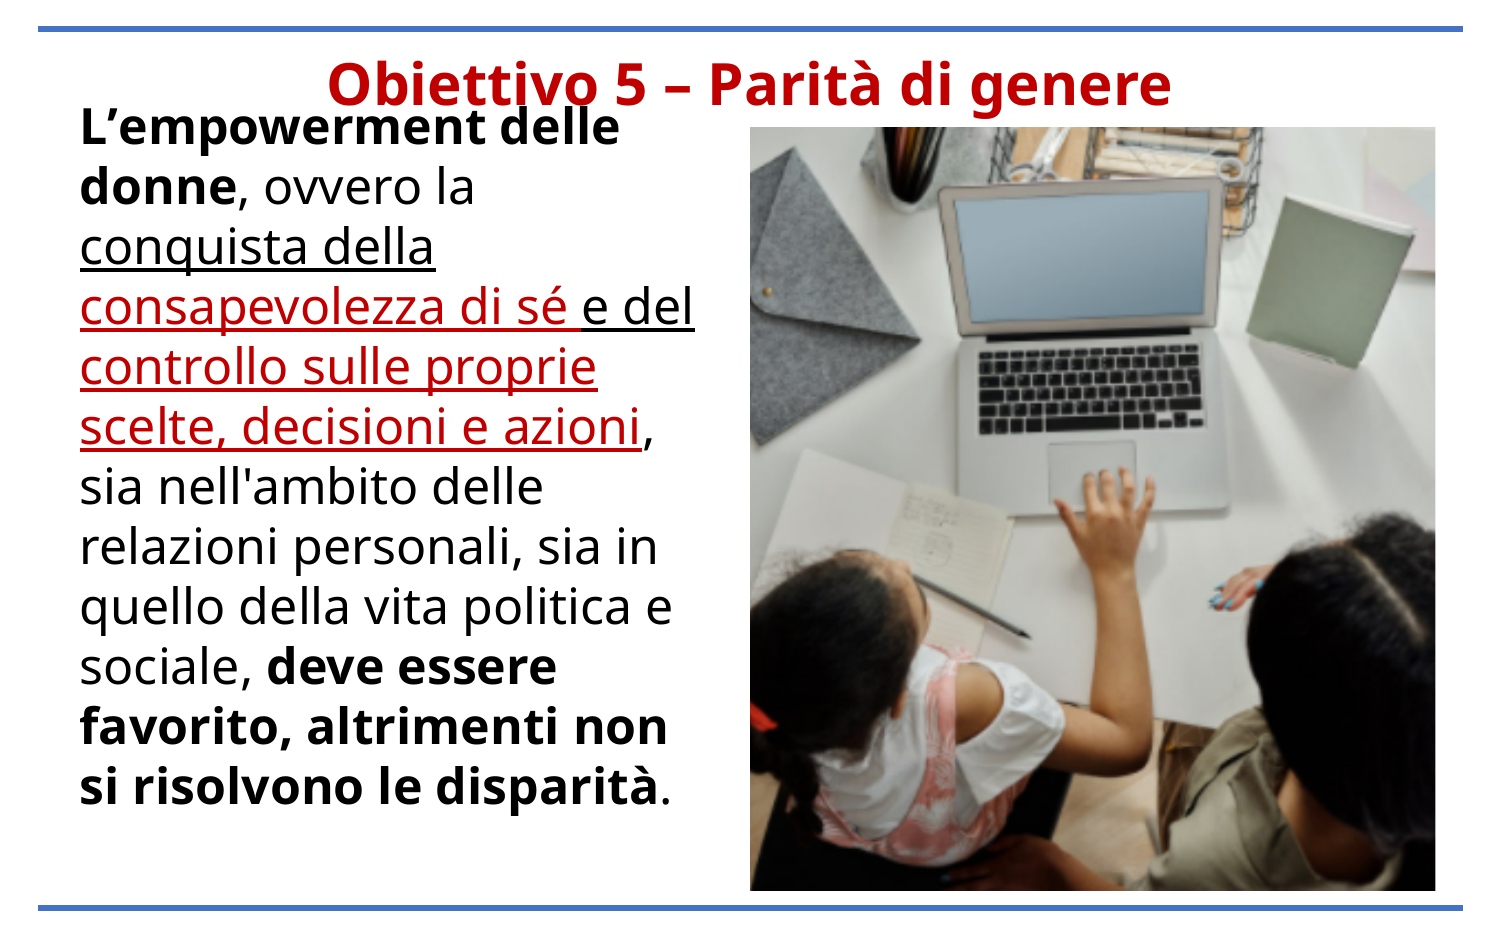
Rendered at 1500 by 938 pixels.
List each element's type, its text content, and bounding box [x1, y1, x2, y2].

picture [750, 127, 1436, 891]
text_box L’empowerment delle donne, ovvero la conquista della consapevolezza di sé e del controllo sulle proprie scelte, decisioni e azioni, sia nell'ambito delle relazioni personali, sia in quello della vita politica e sociale, deve essere favorito, altrimenti non si risolvono le disparità. [64, 26, 728, 47]
title Obiettivo 5 – Parità di genere [0, 47, 1500, 104]
text_box L’empowerment delle donne, ovvero la conquista della consapevolezza di sé e del controllo sulle proprie scelte, decisioni e azioni, sia nell'ambito delle relazioni personali, sia in quello della vita politica e sociale, deve essere favorito, altrimenti non si risolvono le disparità. [64, 104, 728, 891]
